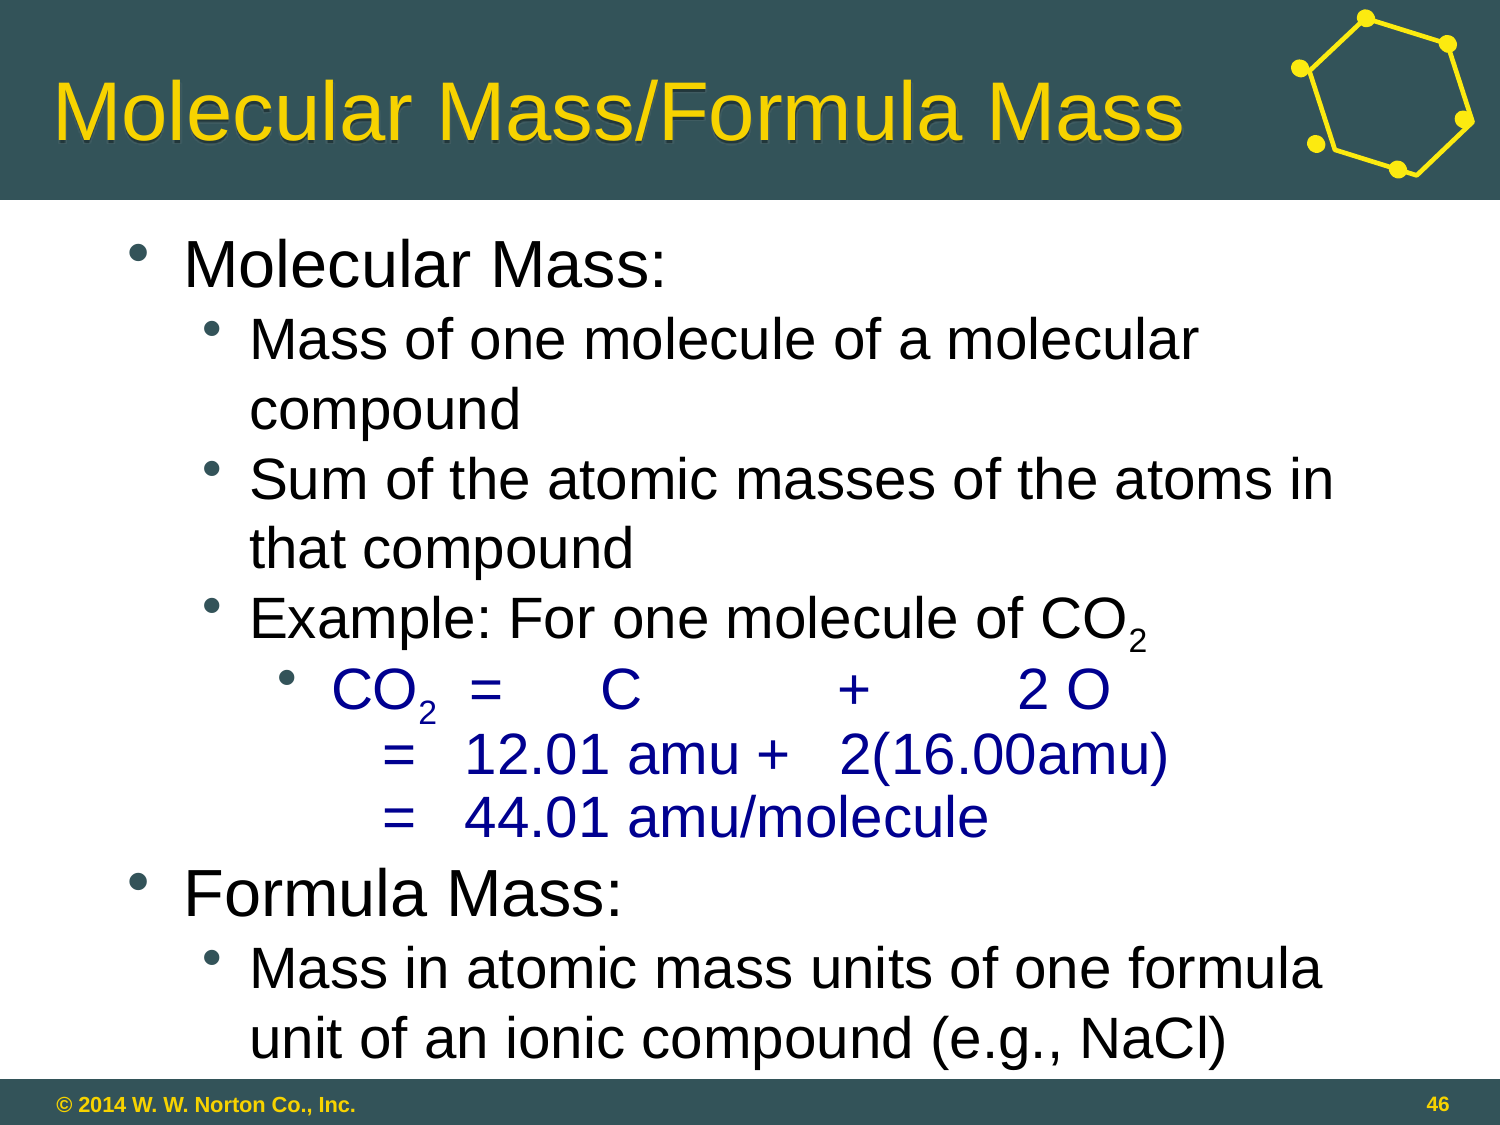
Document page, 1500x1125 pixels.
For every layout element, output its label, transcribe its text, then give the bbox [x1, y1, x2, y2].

slide_number <number> [1411, 1086, 1468, 1119]
title Molecular Mass/Formula Mass [37, 19, 1250, 195]
list Molecular Mass: Mass of one molecule of a molecular compound Sum of the atomic masses of the atoms in that compound Example: For one molecule of CO2 CO2 = C + 2 O = 12.01 amu + 2(16.00amu) = 44.01 amu/molecule Formula Mass: Mass in atomic mass units of one formula unit of an ionic compound (e.g., NaCl) [112, 213, 1413, 977]
